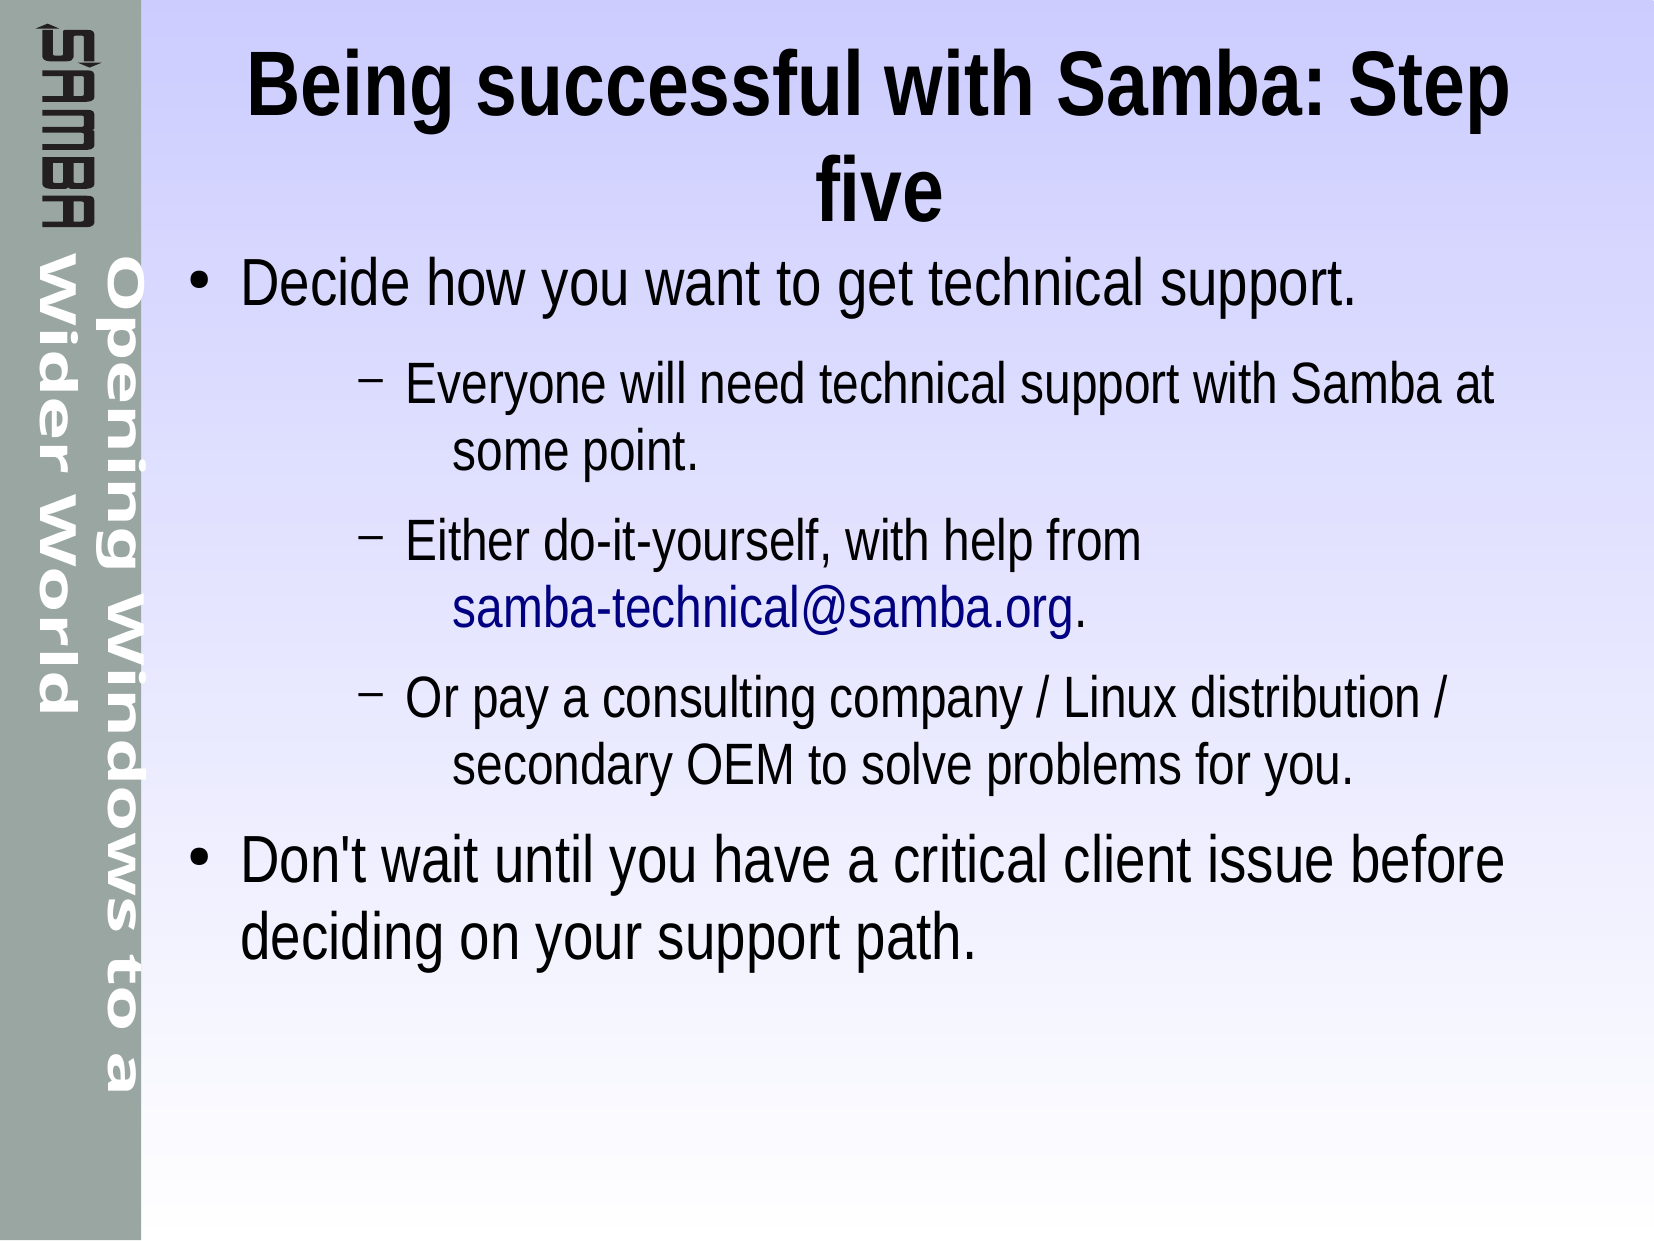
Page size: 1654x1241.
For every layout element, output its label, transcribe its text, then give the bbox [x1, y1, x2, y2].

title Being successful with Samba: Step five [173, 28, 1586, 243]
list Decide how you want to get technical support. Everyone will need technical support with Samba at some point. Either do-it-yourself, with help from samba-technical@samba.org. Or pay a consulting company / Linux distribution / secondary OEM to solve problems for you. Don't wait until you have a critical client issue before deciding on your support path. [169, 242, 1582, 1207]
